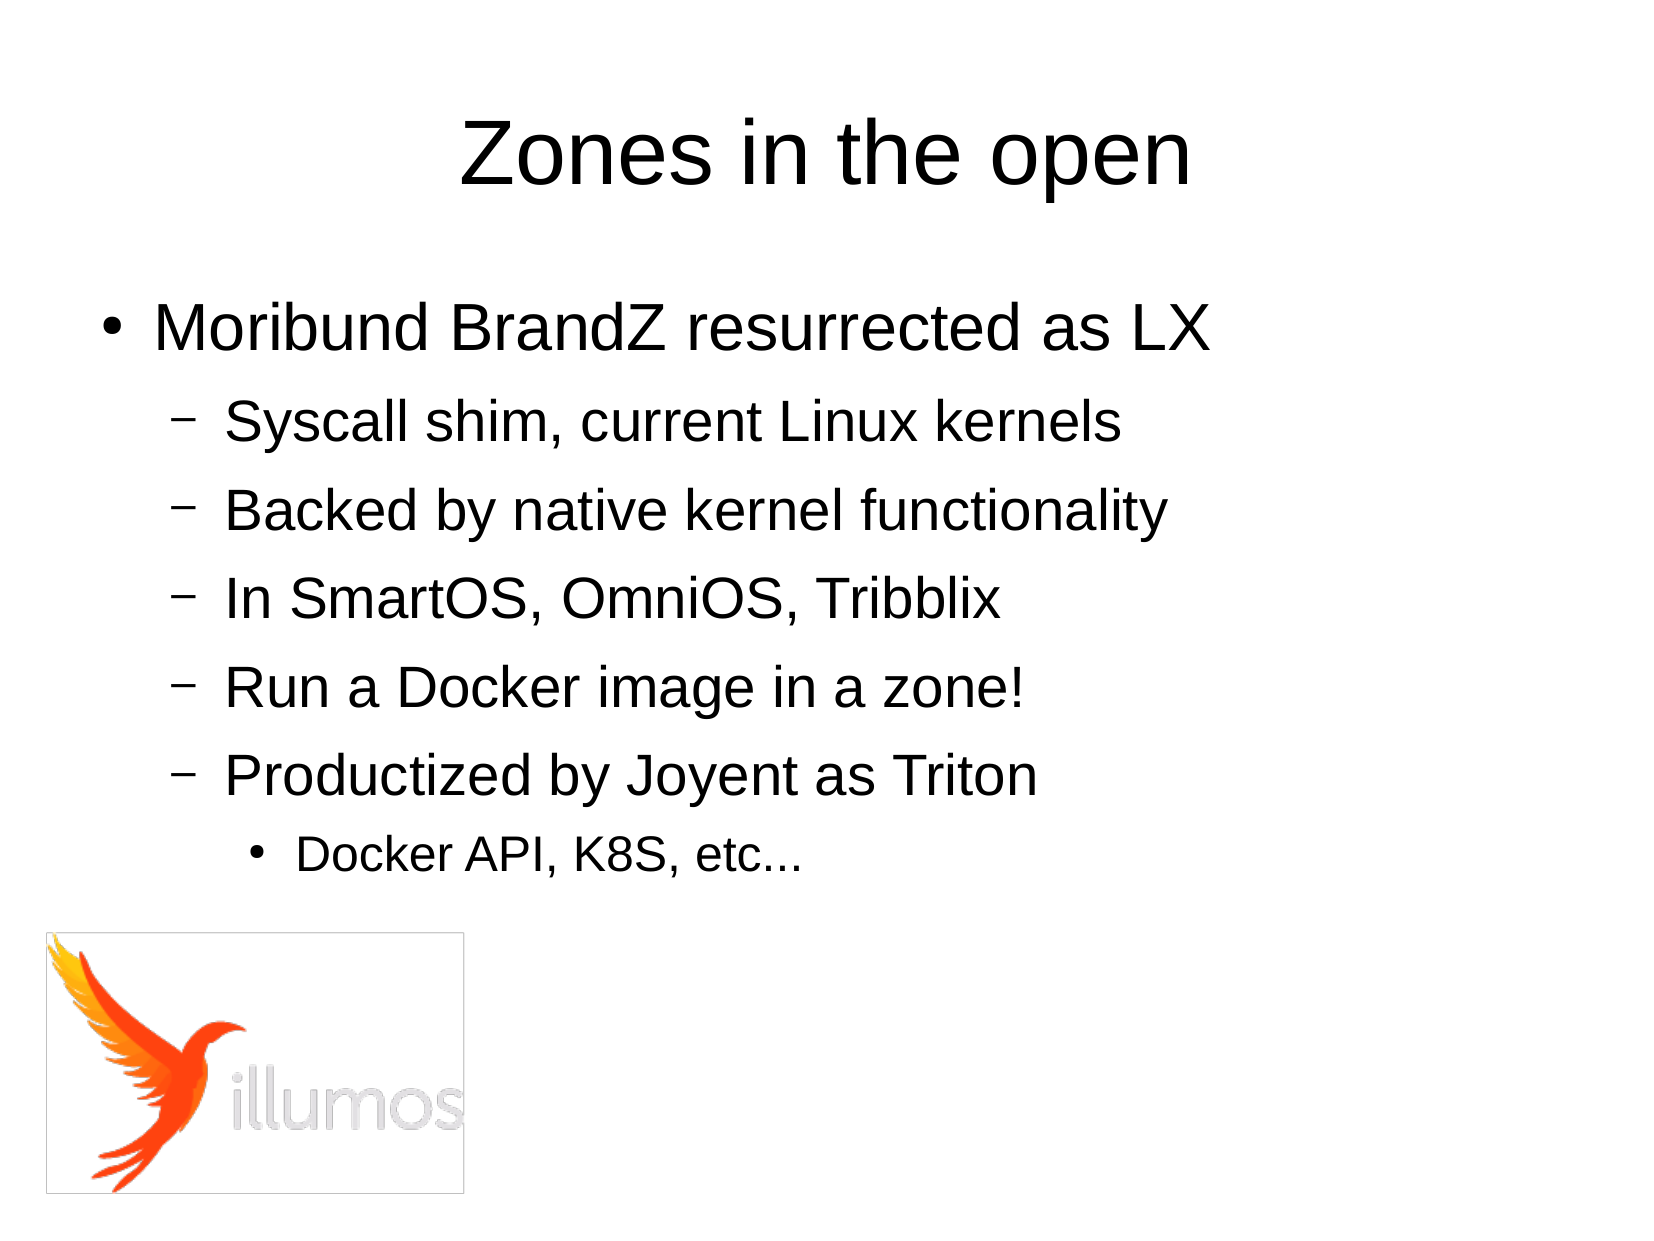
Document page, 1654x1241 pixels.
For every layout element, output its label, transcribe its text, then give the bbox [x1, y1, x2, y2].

title Zones in the open [82, 49, 1571, 257]
list Moribund BrandZ resurrected as LX Syscall shim, current Linux kernels Backed by native kernel functionality In SmartOS, OmniOS, Tribblix Run a Docker image in a zone! Productized by Joyent as Triton Docker API, K8S, etc... [82, 290, 1571, 1010]
picture [0, 886, 511, 1241]
